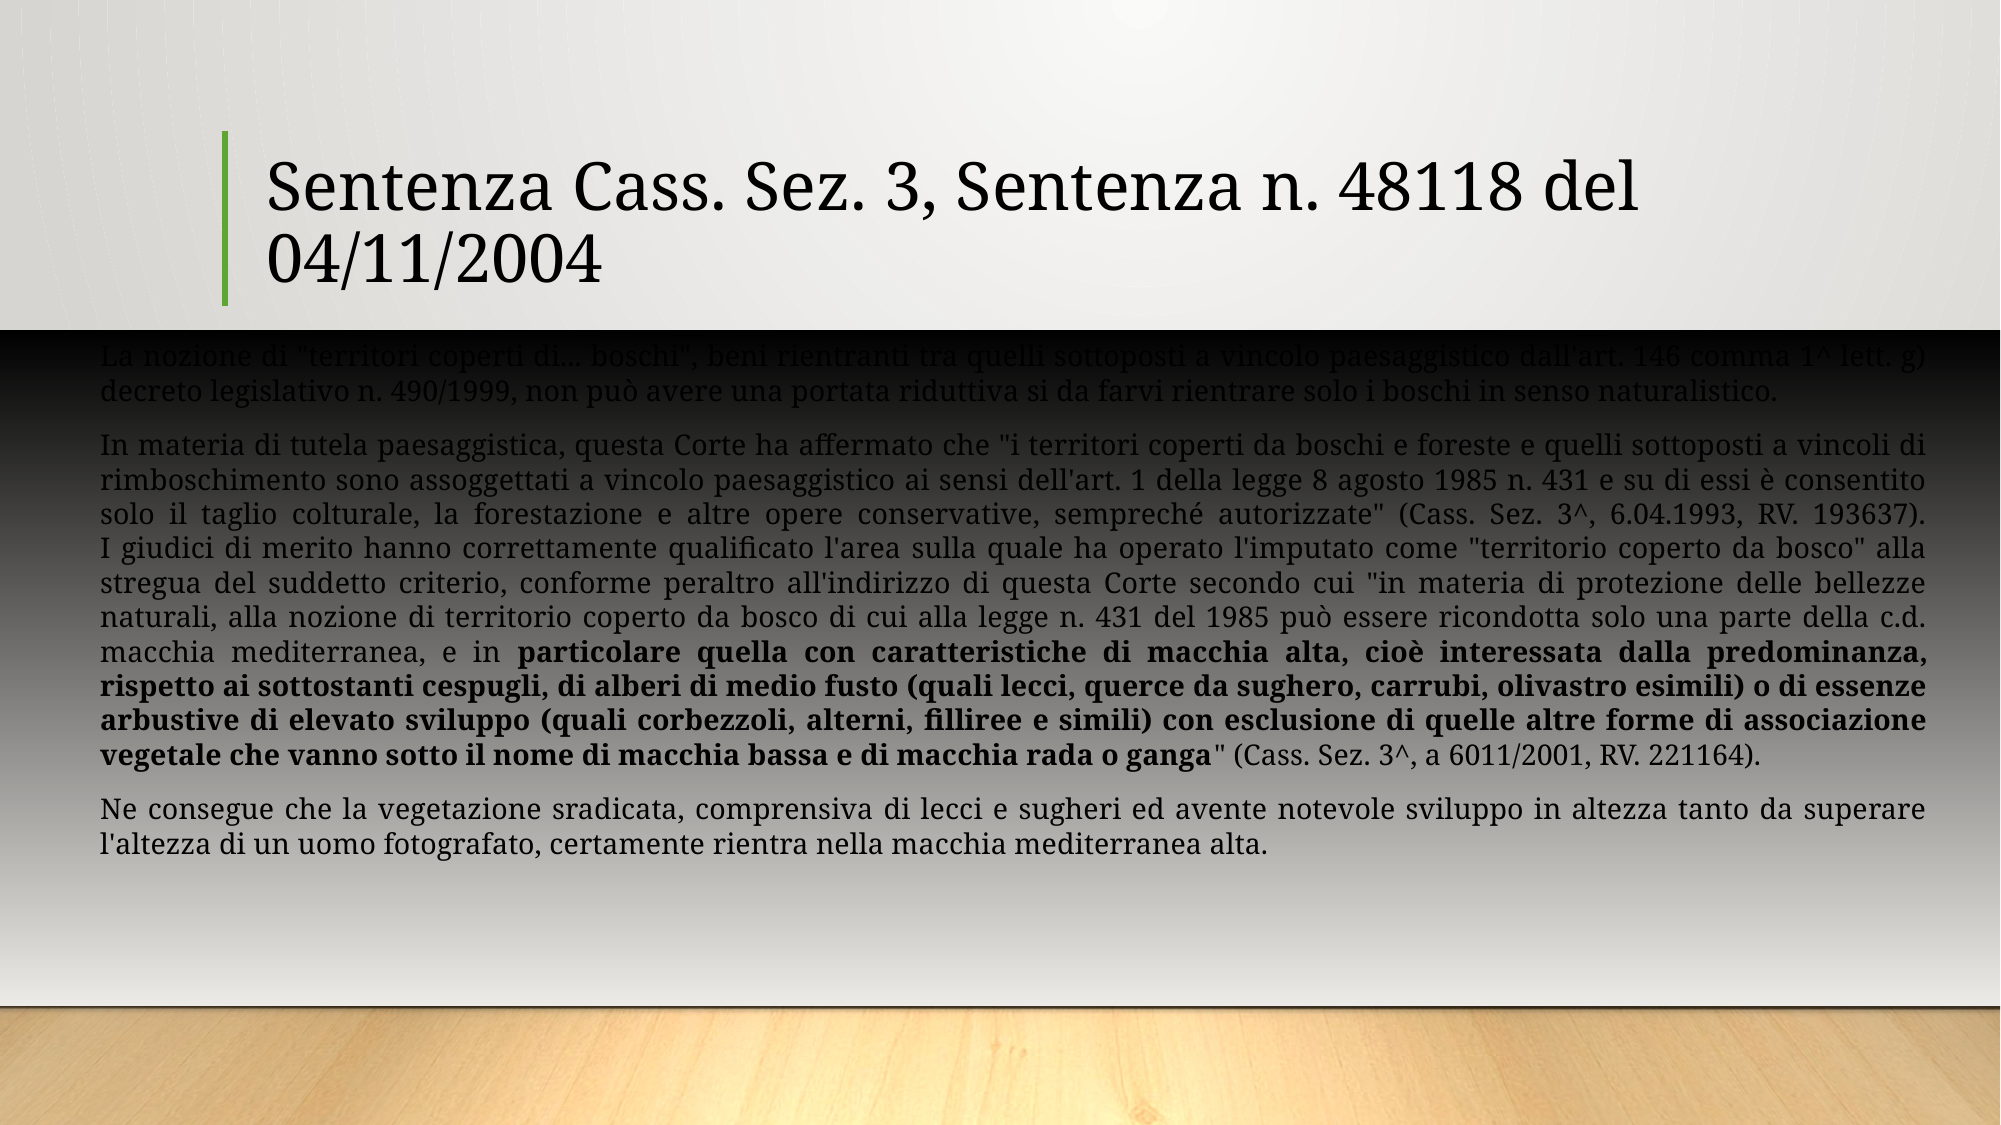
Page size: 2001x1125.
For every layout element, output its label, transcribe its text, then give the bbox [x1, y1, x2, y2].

title Sentenza Cass. Sez. 3, Sentenza n. 48118 del 04/11/2004 [251, 131, 1814, 305]
list La nozione di "territori coperti di... boschi", beni rientranti tra quelli sottoposti a vincolo paesaggistico dall'art. 146 comma 1^ lett. g) decreto legislativo n. 490/1999, non può avere una portata riduttiva si da farvi rientrare solo i boschi in senso naturalistico. In materia di tutela paesaggistica, questa Corte ha affermato che "i territori coperti da boschi e foreste e quelli sottoposti a vincoli di rimboschimento sono assoggettati a vincolo paesaggistico ai sensi dell'art. 1 della legge 8 agosto 1985 n. 431 e su di essi è consentito solo il taglio colturale, la forestazione e altre opere conservative, sempreché autorizzate" (Cass. Sez. 3^, 6.04.1993, RV. 193637). I giudici di merito hanno correttamente qualificato l'area sulla quale ha operato l'imputato come "territorio coperto da bosco" alla stregua del suddetto criterio, conforme peraltro all'indirizzo di questa Corte secondo cui "in materia di protezione delle bellezze naturali, alla nozione di territorio coperto da bosco di cui alla legge n. 431 del 1985 può essere ricondotta solo una parte della c.d. macchia mediterranea, e in particolare quella con caratteristiche di macchia alta, cioè interessata dalla predominanza, rispetto ai sottostanti cespugli, di alberi di medio fusto (quali lecci, querce da sughero, carrubi, olivastro esimili) o di essenze arbustive di elevato sviluppo (quali corbezzoli, alterni, filliree e simili) con esclusione di quelle altre forme di associazione vegetale che vanno sotto il nome di macchia bassa e di macchia rada o ganga" (Cass. Sez. 3^, a 6011/2001, RV. 221164). Ne consegue che la vegetazione sradicata, comprensiva di lecci e sugheri ed avente notevole sviluppo in altezza tanto da superare l'altezza di un uomo fotografato, certamente rientra nella macchia mediterranea alta. [85, 330, 1948, 897]
